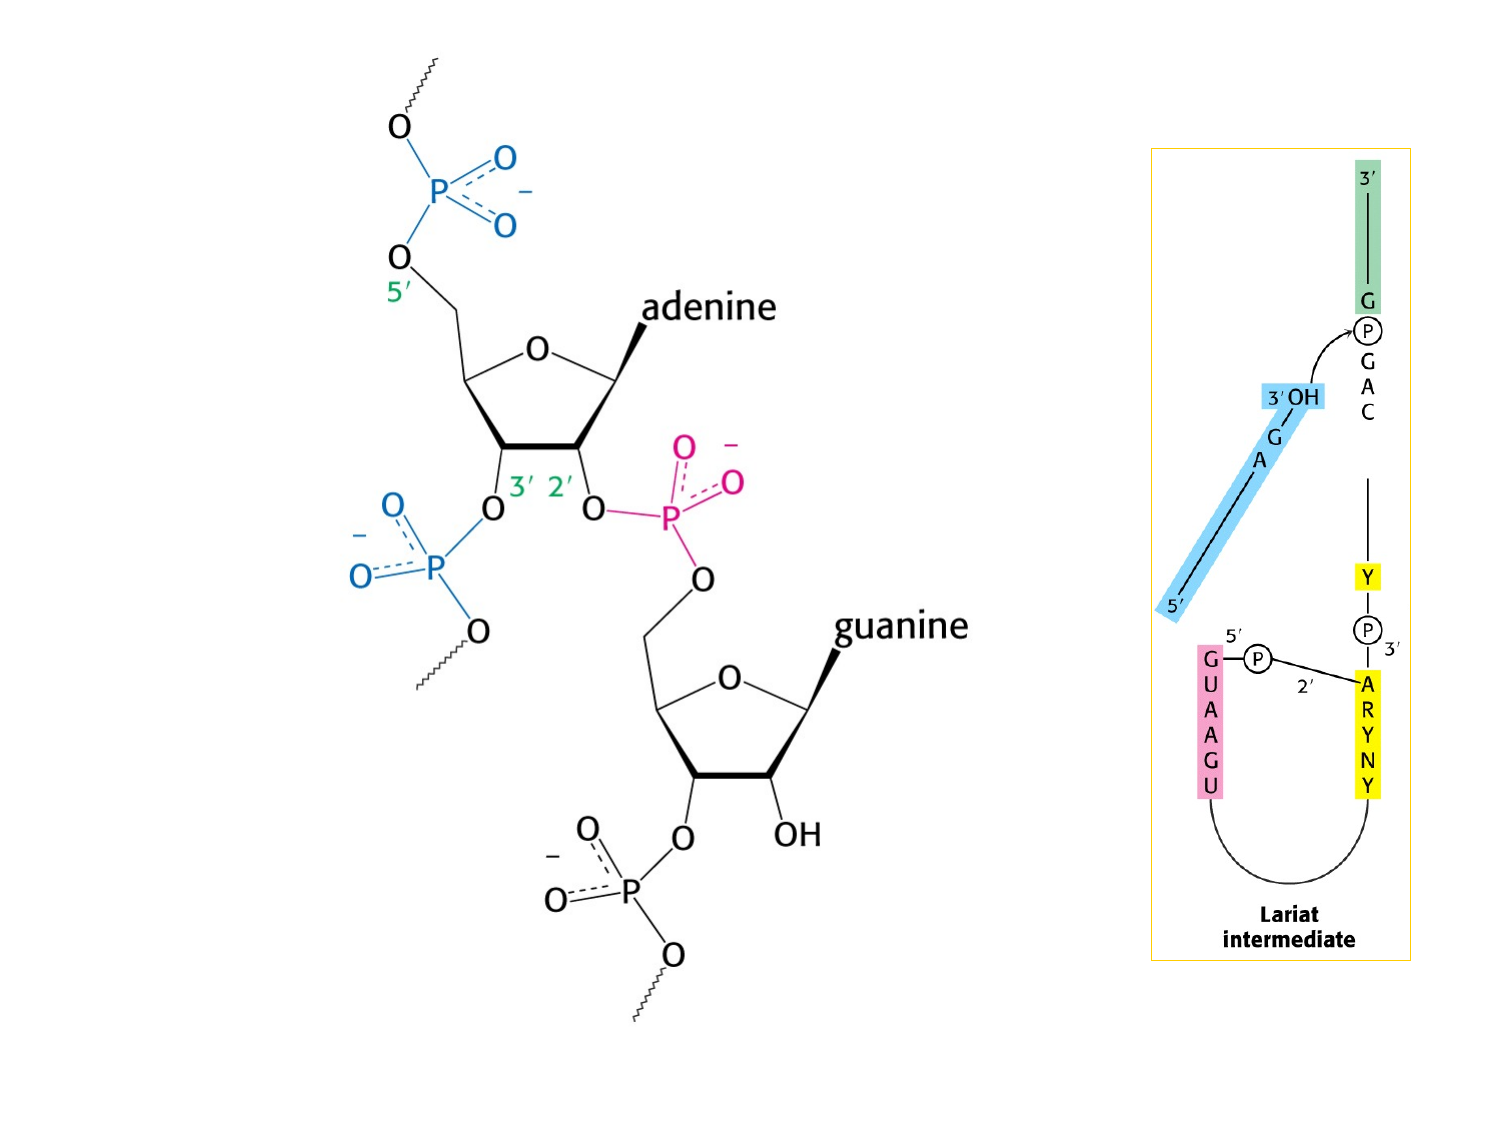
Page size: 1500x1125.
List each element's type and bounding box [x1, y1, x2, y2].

picture [324, 42, 989, 1043]
picture [1151, 148, 1411, 961]
